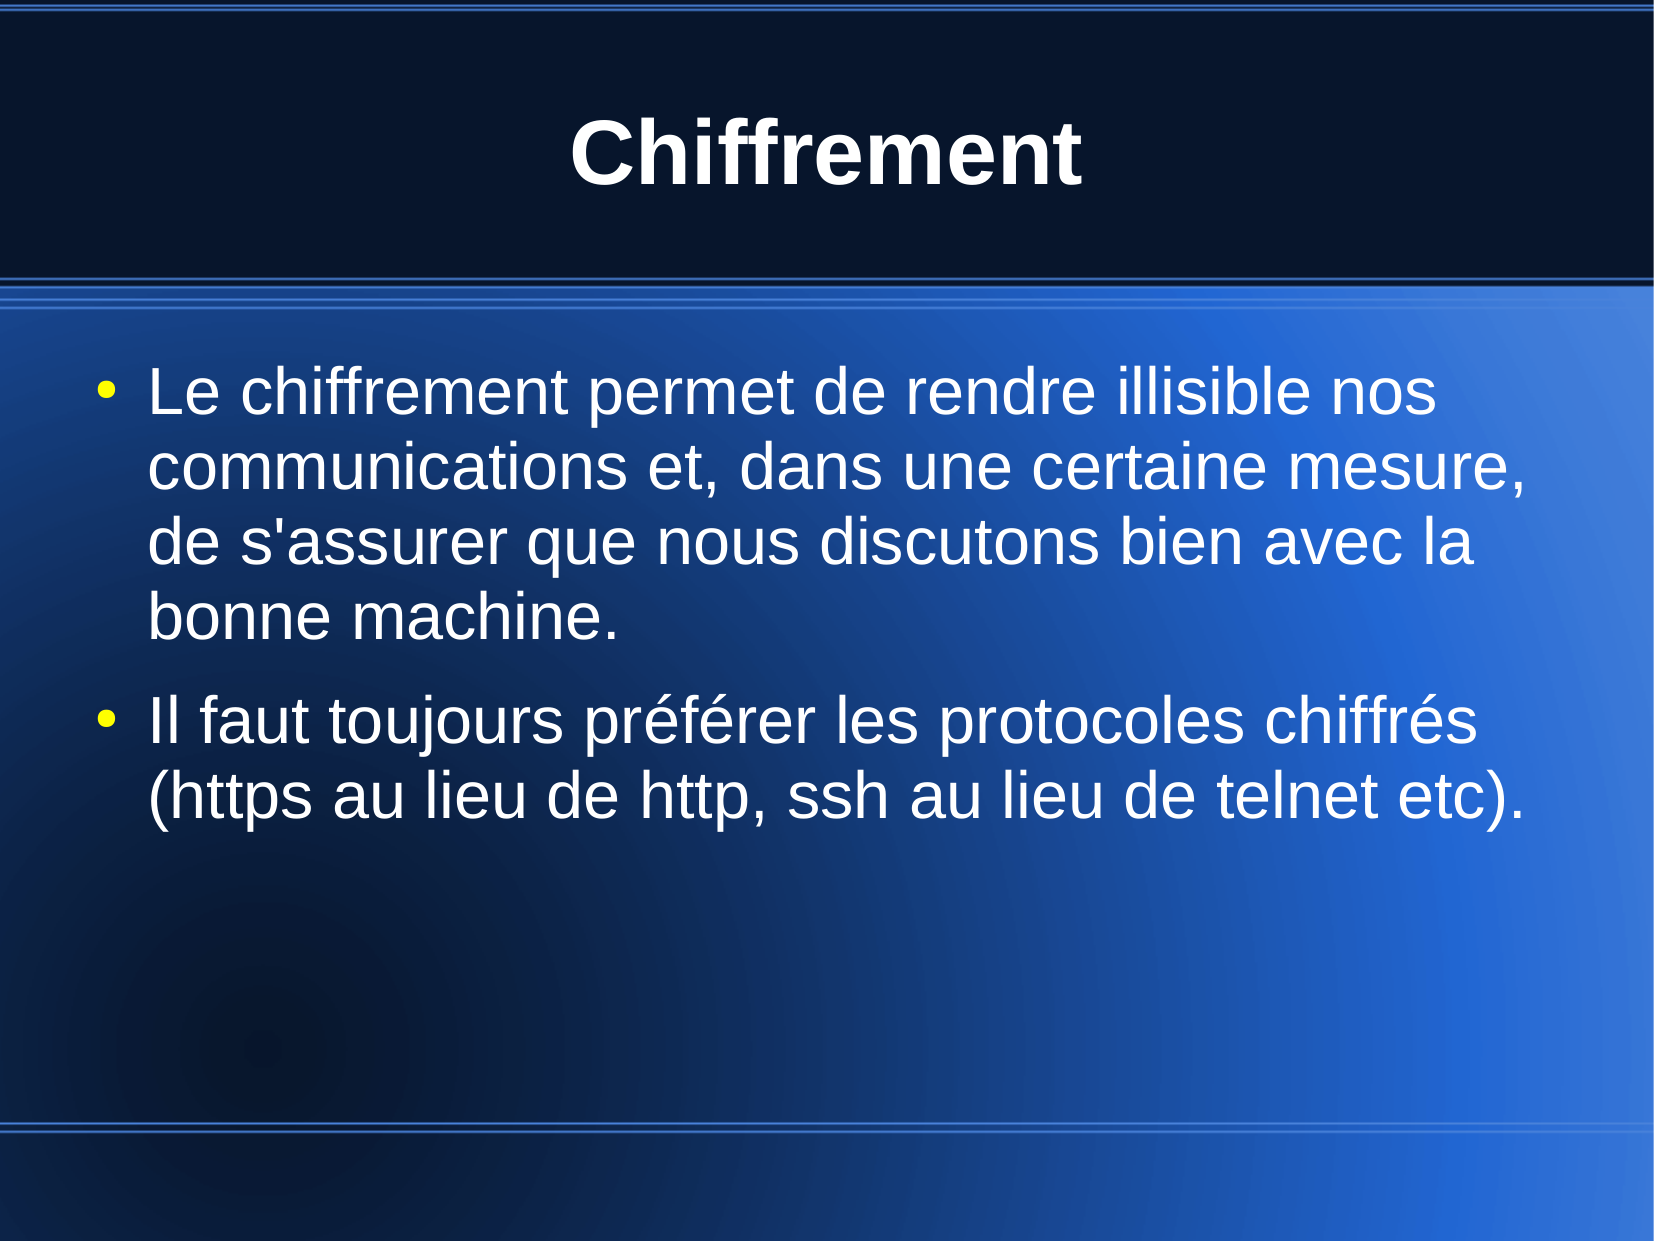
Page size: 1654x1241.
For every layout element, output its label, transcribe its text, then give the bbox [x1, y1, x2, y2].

picture [0, 0, 1654, 1241]
list Le chiffrement permet de rendre illisible nos communications et, dans une certaine mesure, de s'assurer que nous discutons bien avec la bonne machine. Il faut toujours préférer les protocoles chiffrés (https au lieu de http, ssh au lieu de telnet etc). [76, 354, 1565, 1173]
title Chiffrement [82, 49, 1571, 257]
